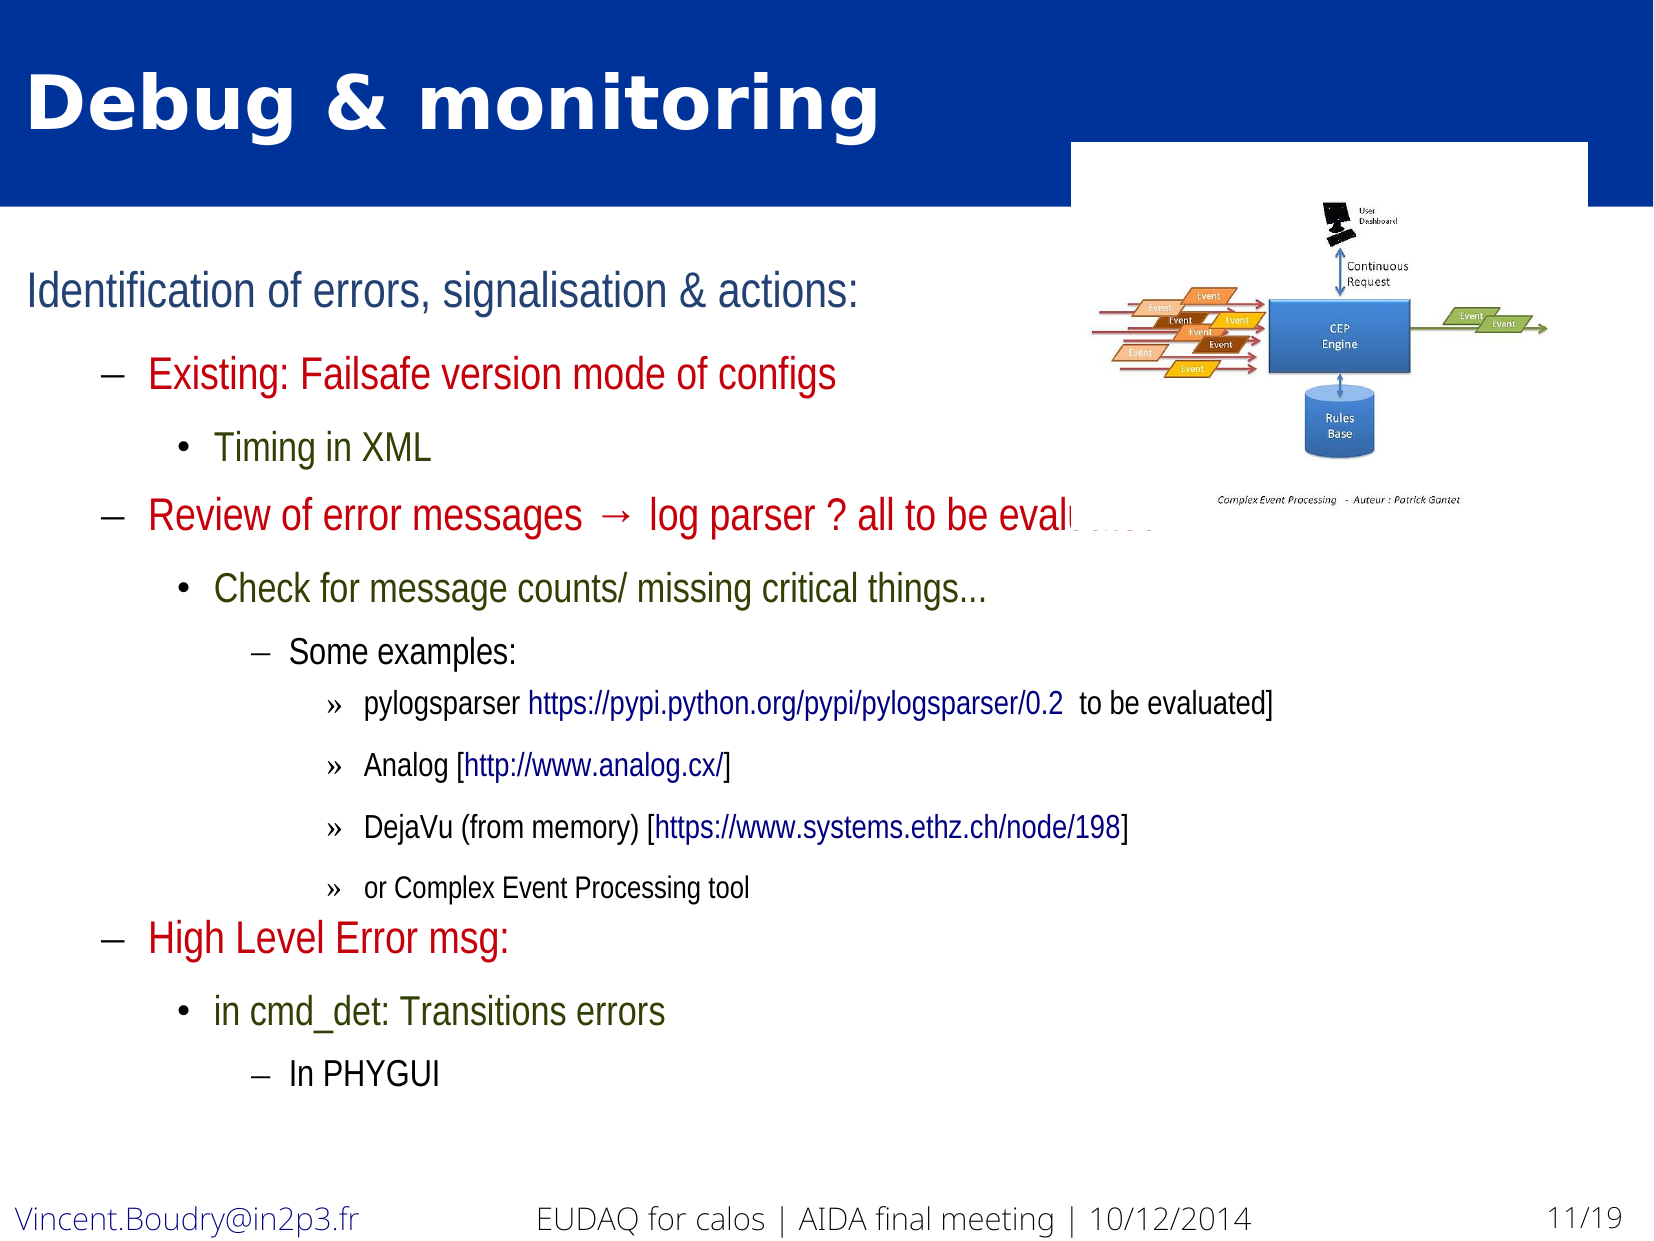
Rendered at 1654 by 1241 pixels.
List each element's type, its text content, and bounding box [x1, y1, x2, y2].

list Identification of errors, signalisation & actions: Existing: Failsafe version mode of configs Timing in XML Review of error messages → log parser ? all to be evaluated Check for message counts/ missing critical things... Some examples: pylogsparser https://pypi.python.org/pypi/pylogsparser/0.2 to be evaluated] Analog [http://www.analog.cx/] DejaVu (from memory) [https://www.systems.ethz.ch/node/198] or Complex Event Processing tool High Level Error msg: in cmd_det: Transitions errors In PHYGUI [26, 260, 1631, 1172]
picture [1071, 142, 1588, 530]
title Debug & monitoring [24, 17, 1635, 191]
